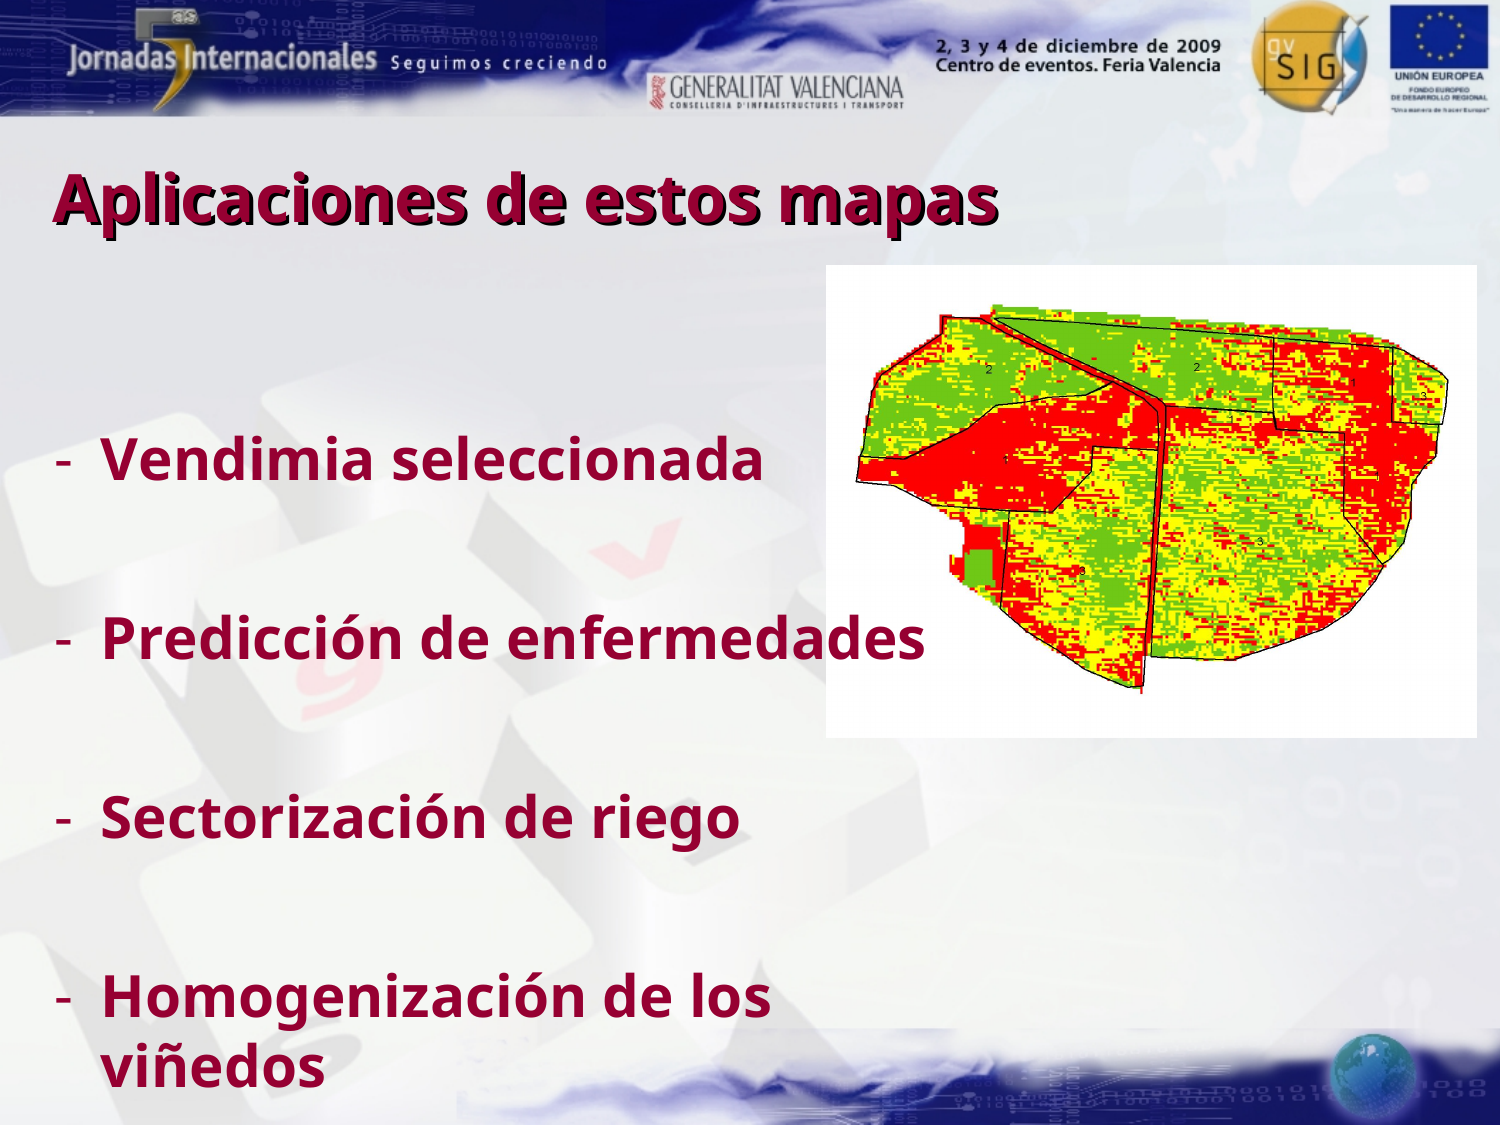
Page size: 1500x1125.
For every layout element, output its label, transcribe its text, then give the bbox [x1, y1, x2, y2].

title Aplicaciones de estos mapas [37, 120, 1088, 271]
list Vendimia seleccionada Predicción de enfermedades Sectorización de riego Homogenización de los viñedos [0, 225, 993, 1125]
picture [0, 0, 1500, 1125]
